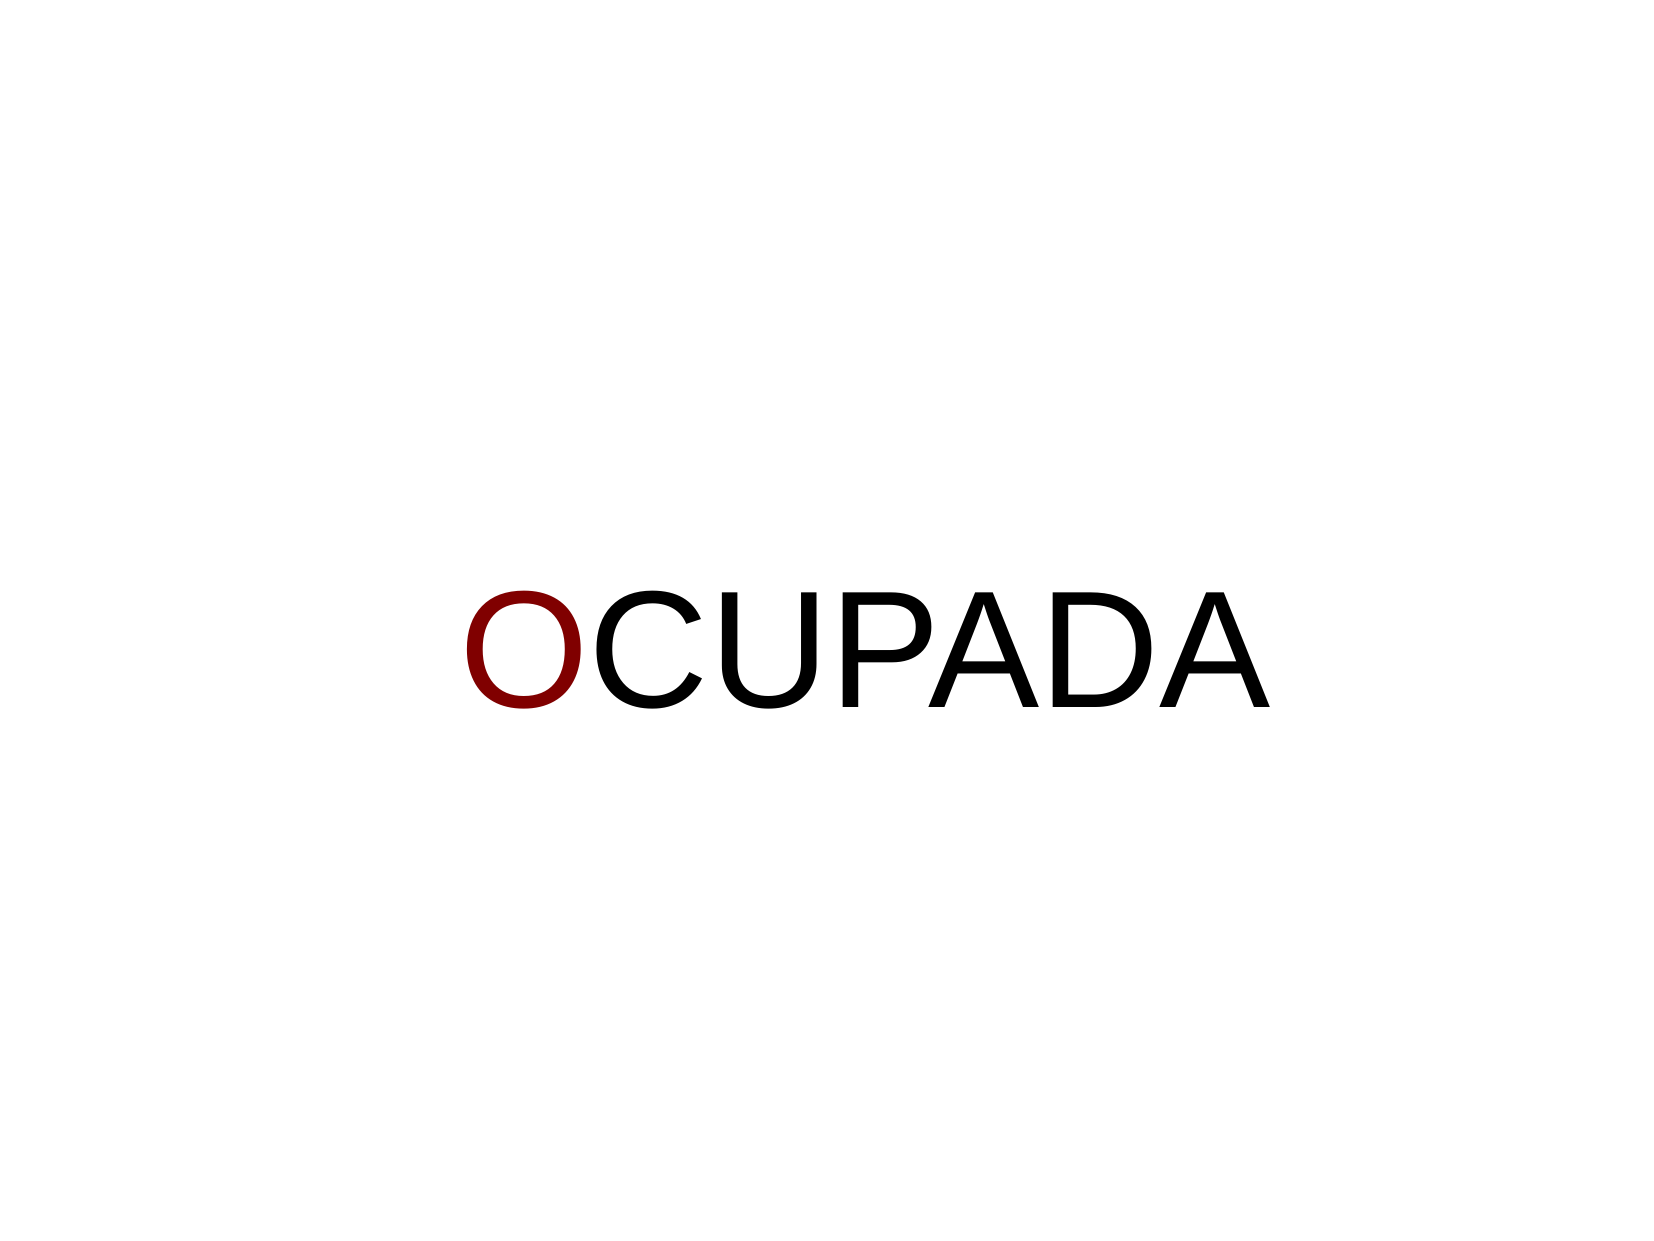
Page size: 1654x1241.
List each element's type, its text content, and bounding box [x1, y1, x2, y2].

list OCUPADA [82, 290, 1571, 1010]
